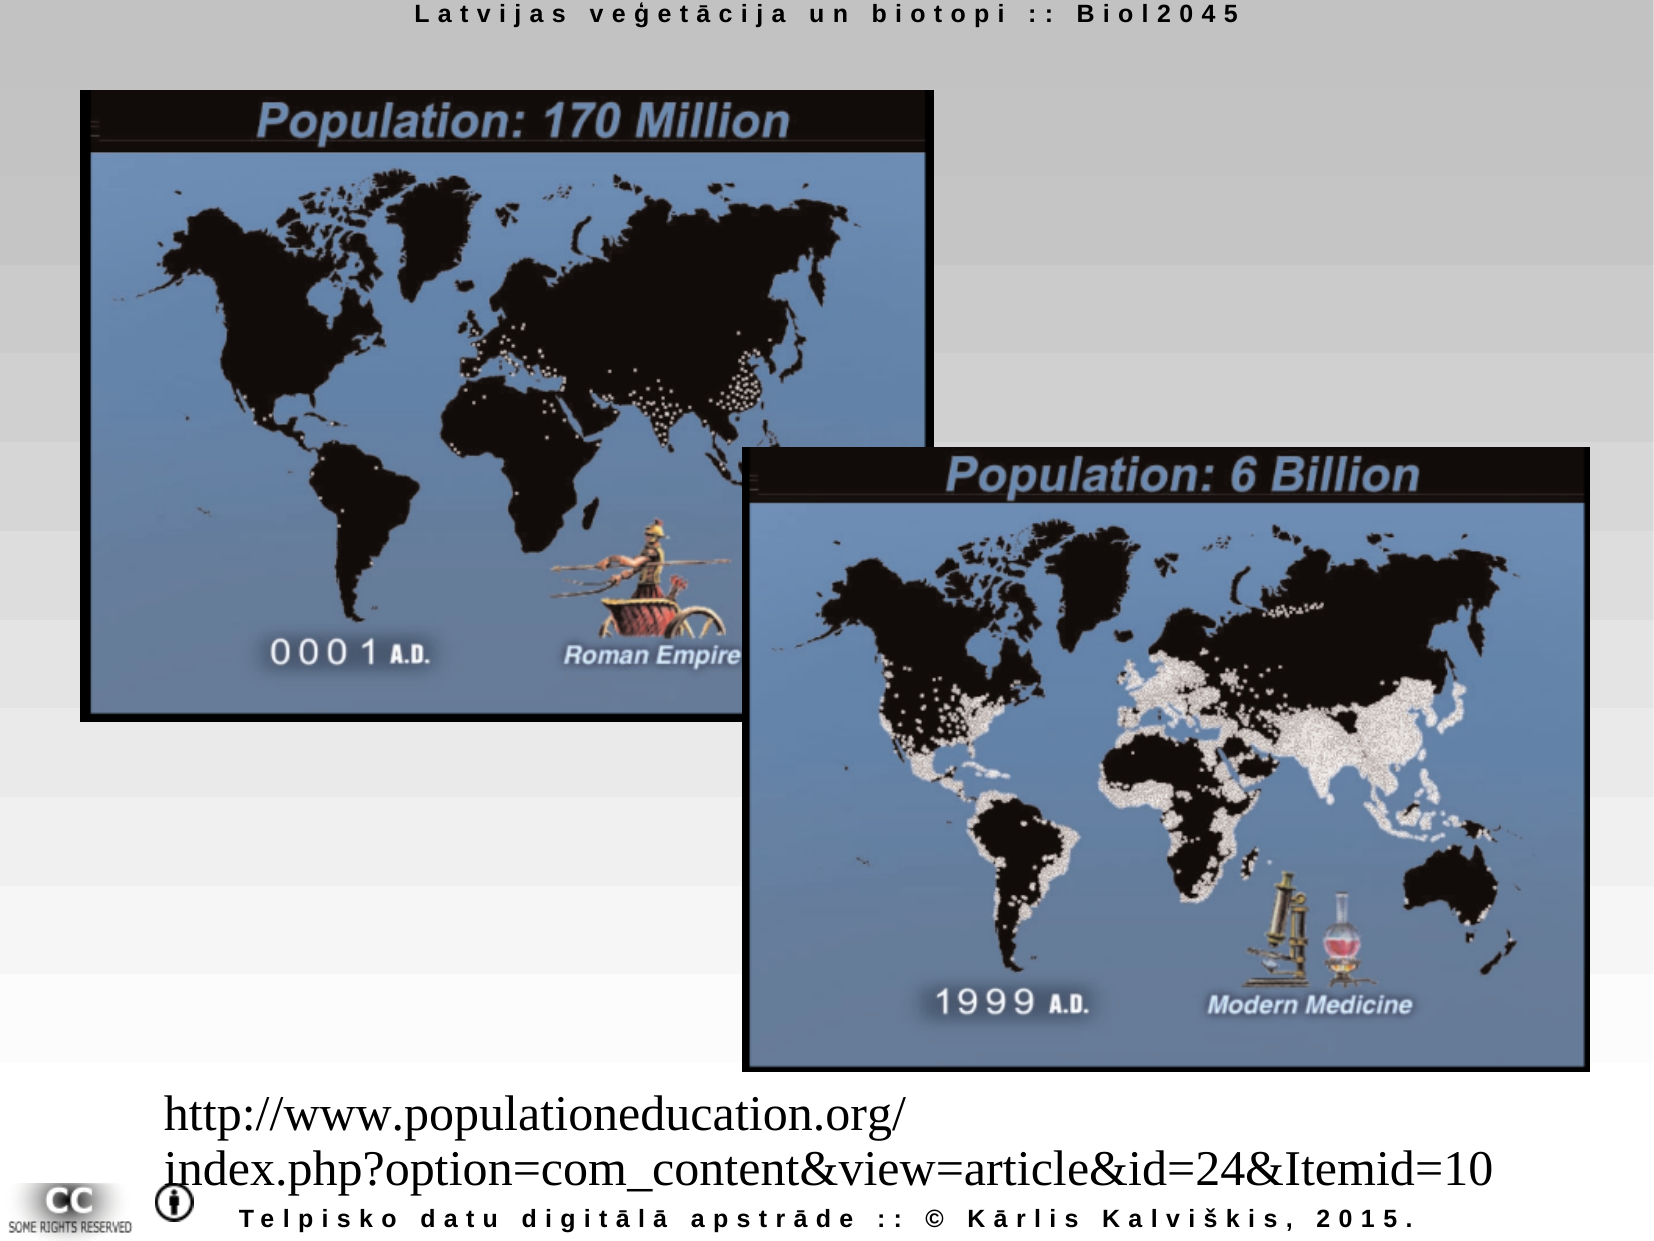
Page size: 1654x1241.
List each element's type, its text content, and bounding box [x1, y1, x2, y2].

text_box http://www.populationeducation.org/ index.php?option=com_content&view=article&id=24&Itemid=10 [164, 1085, 1494, 1197]
picture [0, 0, 1654, 1241]
